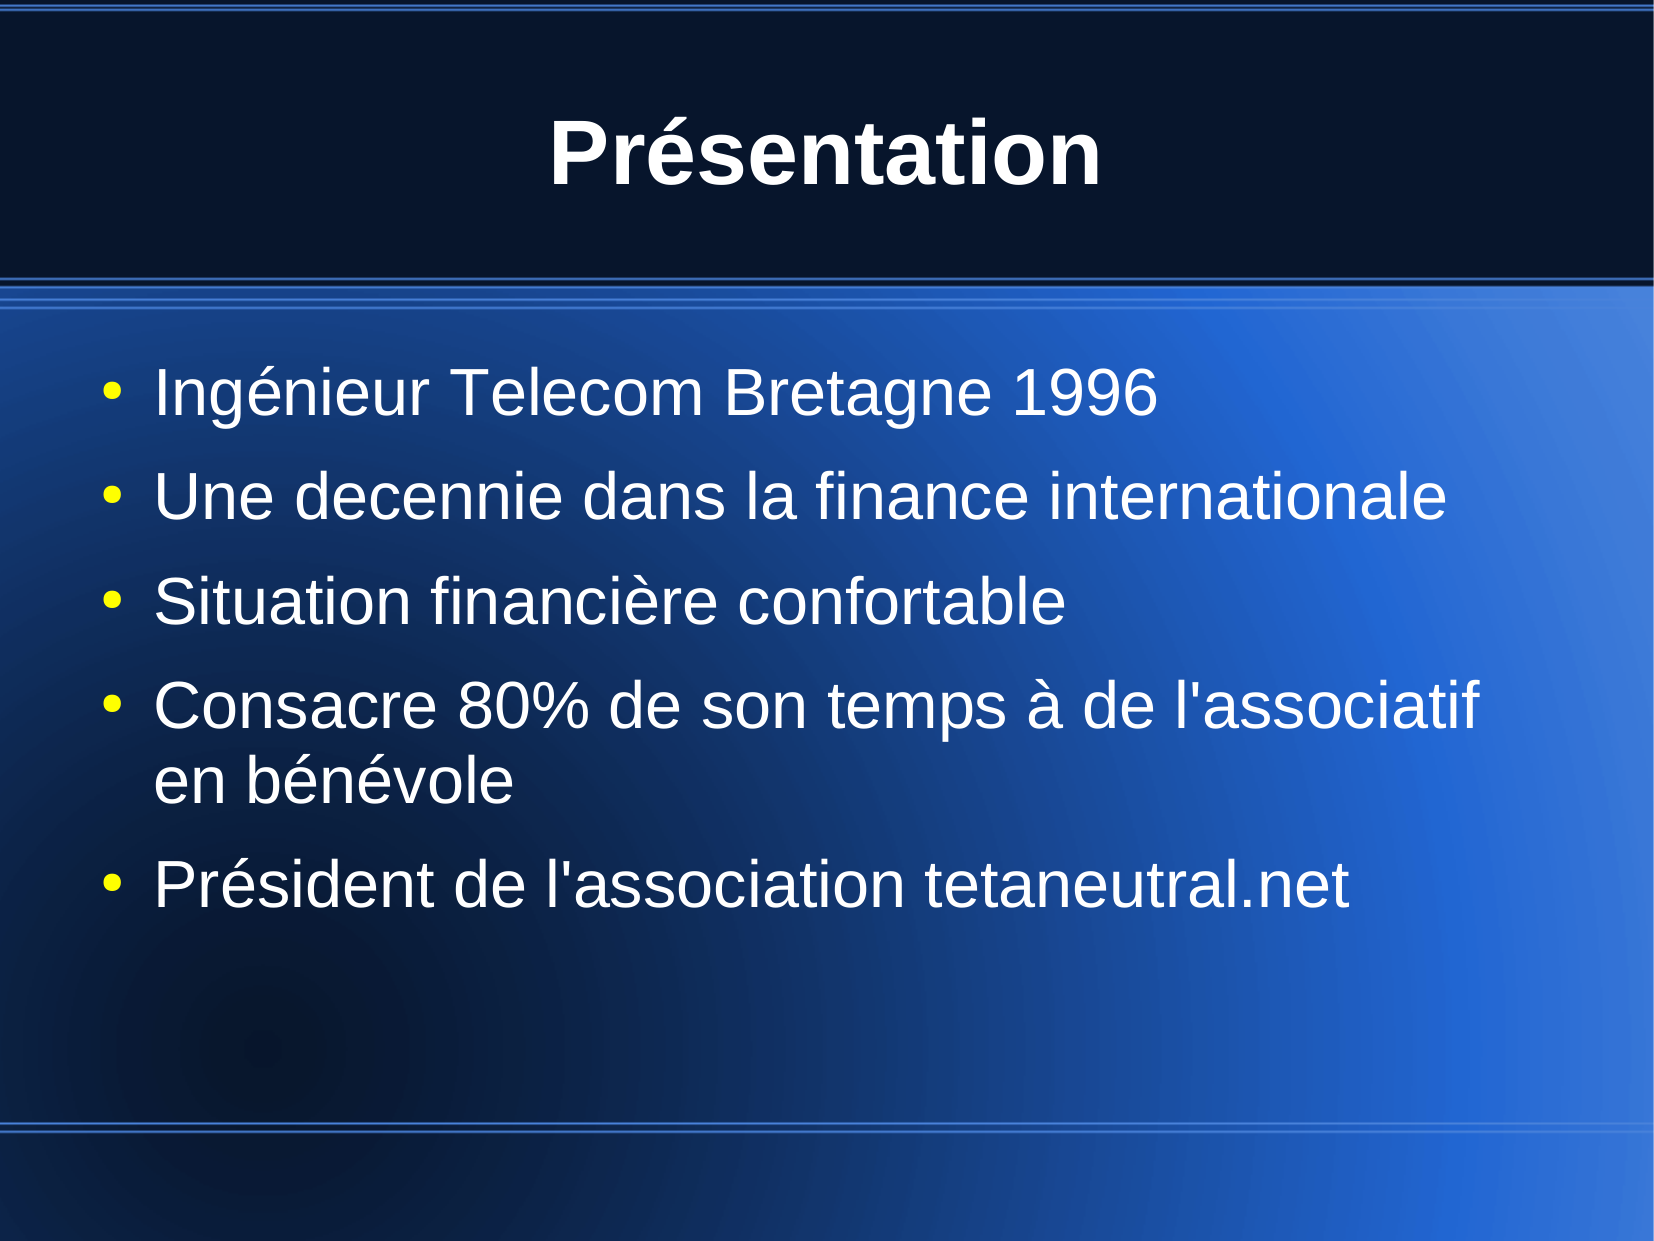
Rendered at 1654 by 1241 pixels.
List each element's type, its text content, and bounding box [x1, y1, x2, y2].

picture [0, 0, 1654, 1241]
title Présentation [82, 49, 1571, 257]
list Ingénieur Telecom Bretagne 1996 Une decennie dans la finance internationale Situation financière confortable Consacre 80% de son temps à de l'associatif en bénévole Président de l'association tetaneutral.net [82, 355, 1571, 1159]
